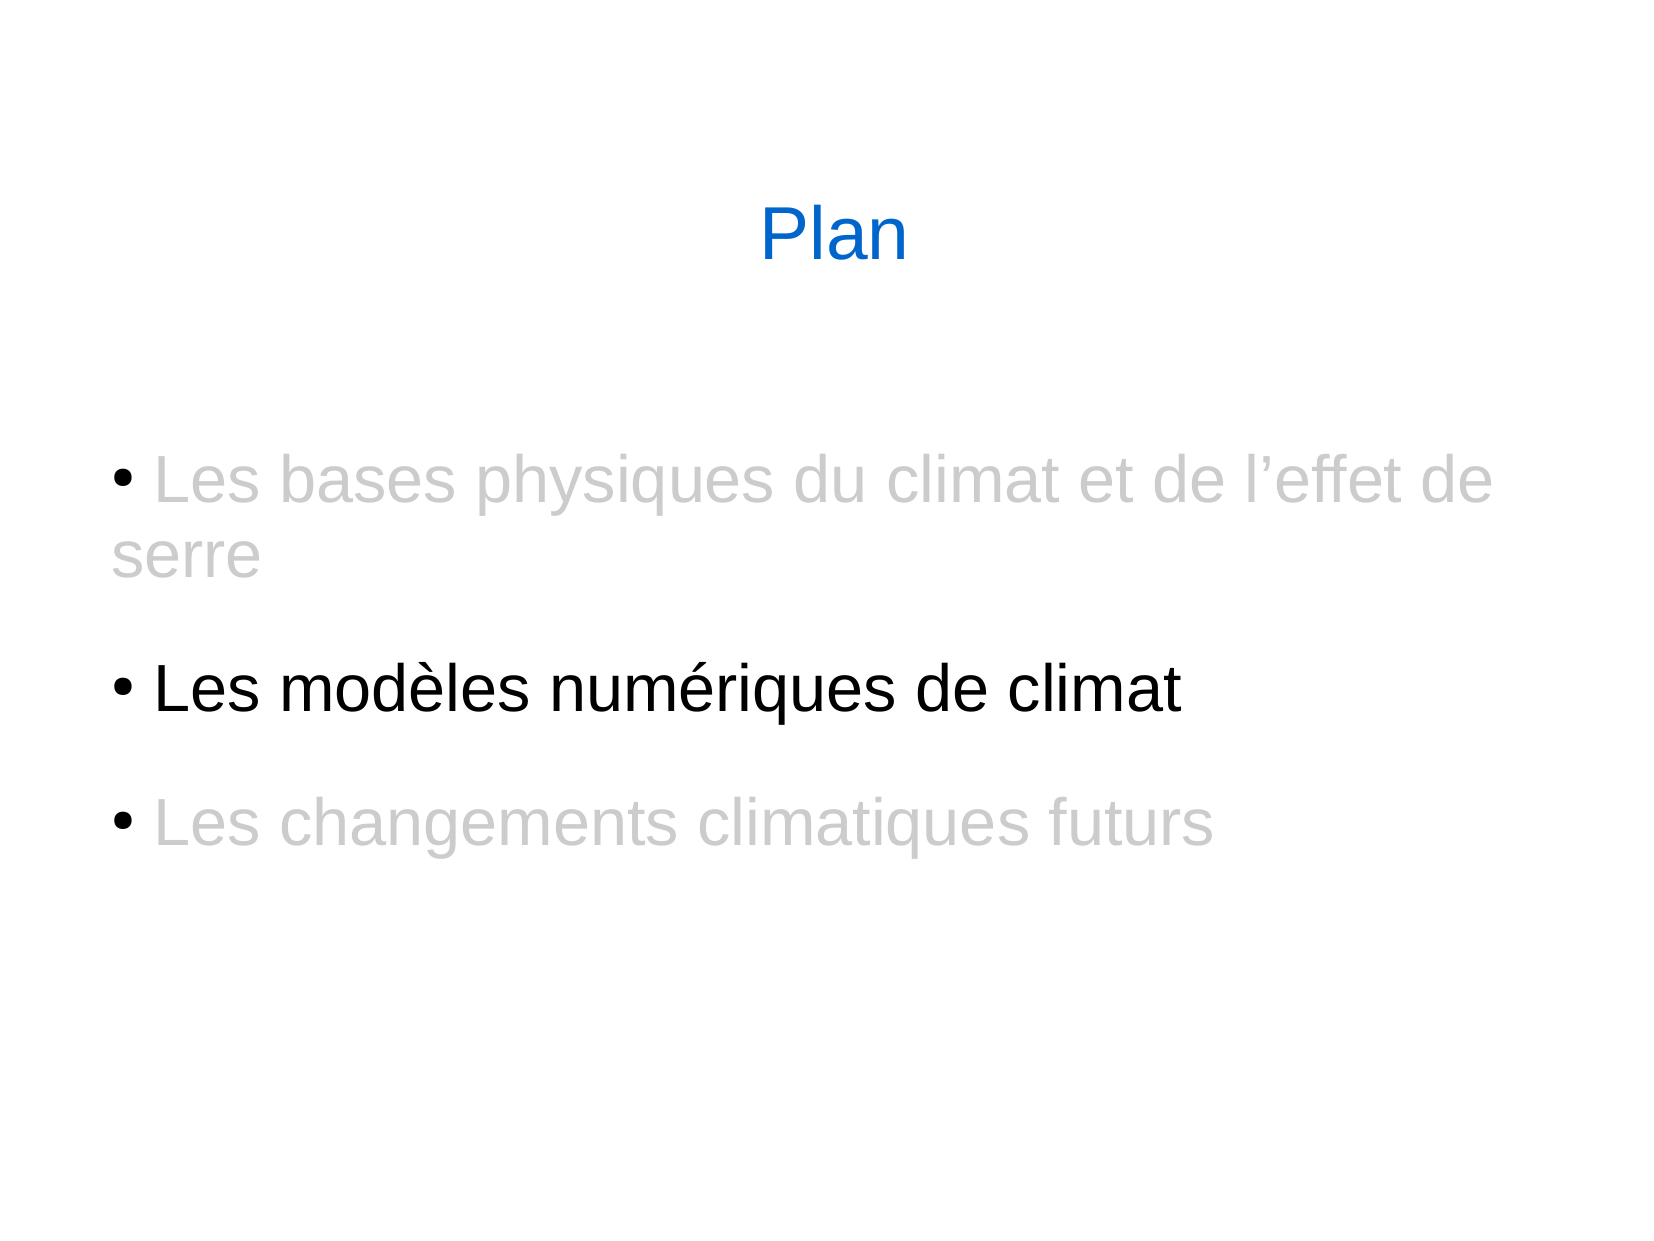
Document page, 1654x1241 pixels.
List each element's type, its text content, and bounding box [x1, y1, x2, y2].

title Plan [45, 184, 1624, 288]
text_box Les bases physiques du climat et de l’effet de serre Les modèles numériques de climat Les changements climatiques futurs [111, 442, 1563, 935]
